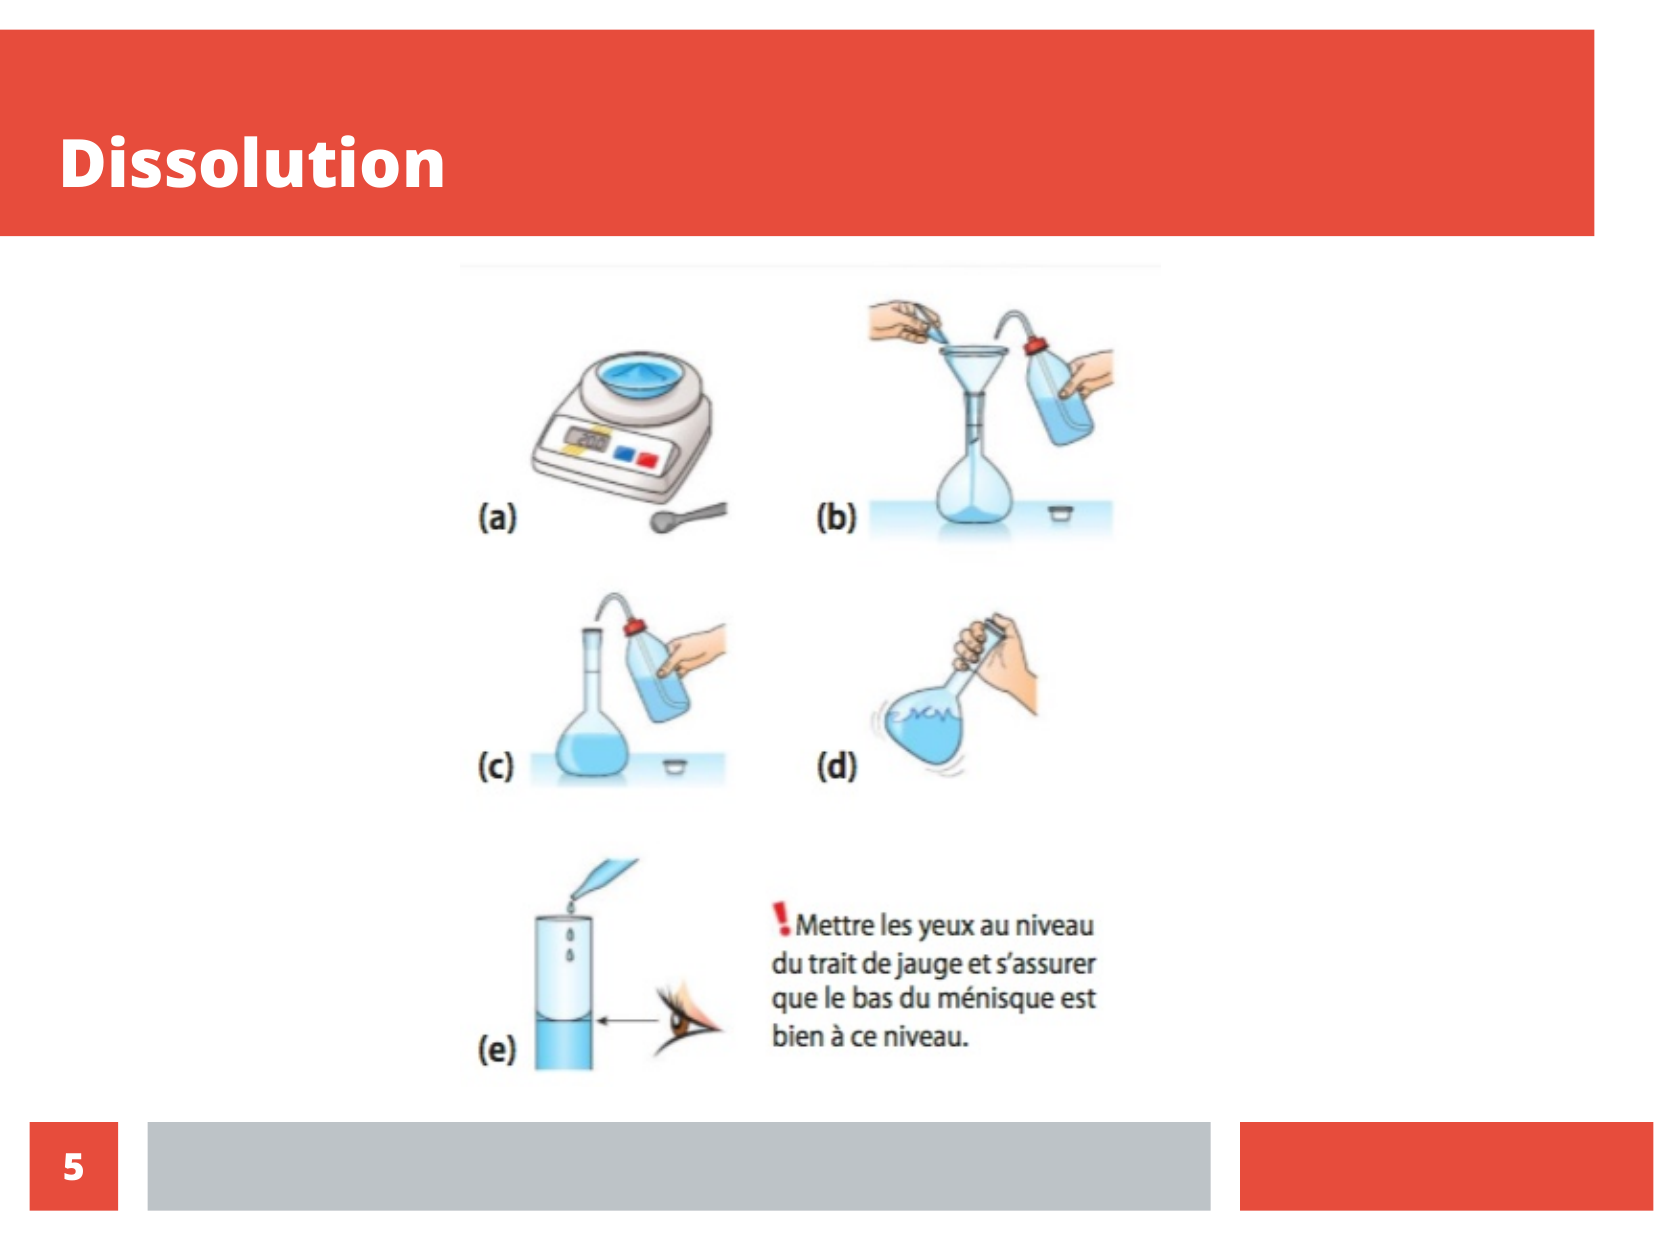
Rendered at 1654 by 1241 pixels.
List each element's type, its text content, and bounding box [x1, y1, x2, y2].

title Dissolution [59, 59, 1595, 207]
picture [460, 260, 1161, 1087]
